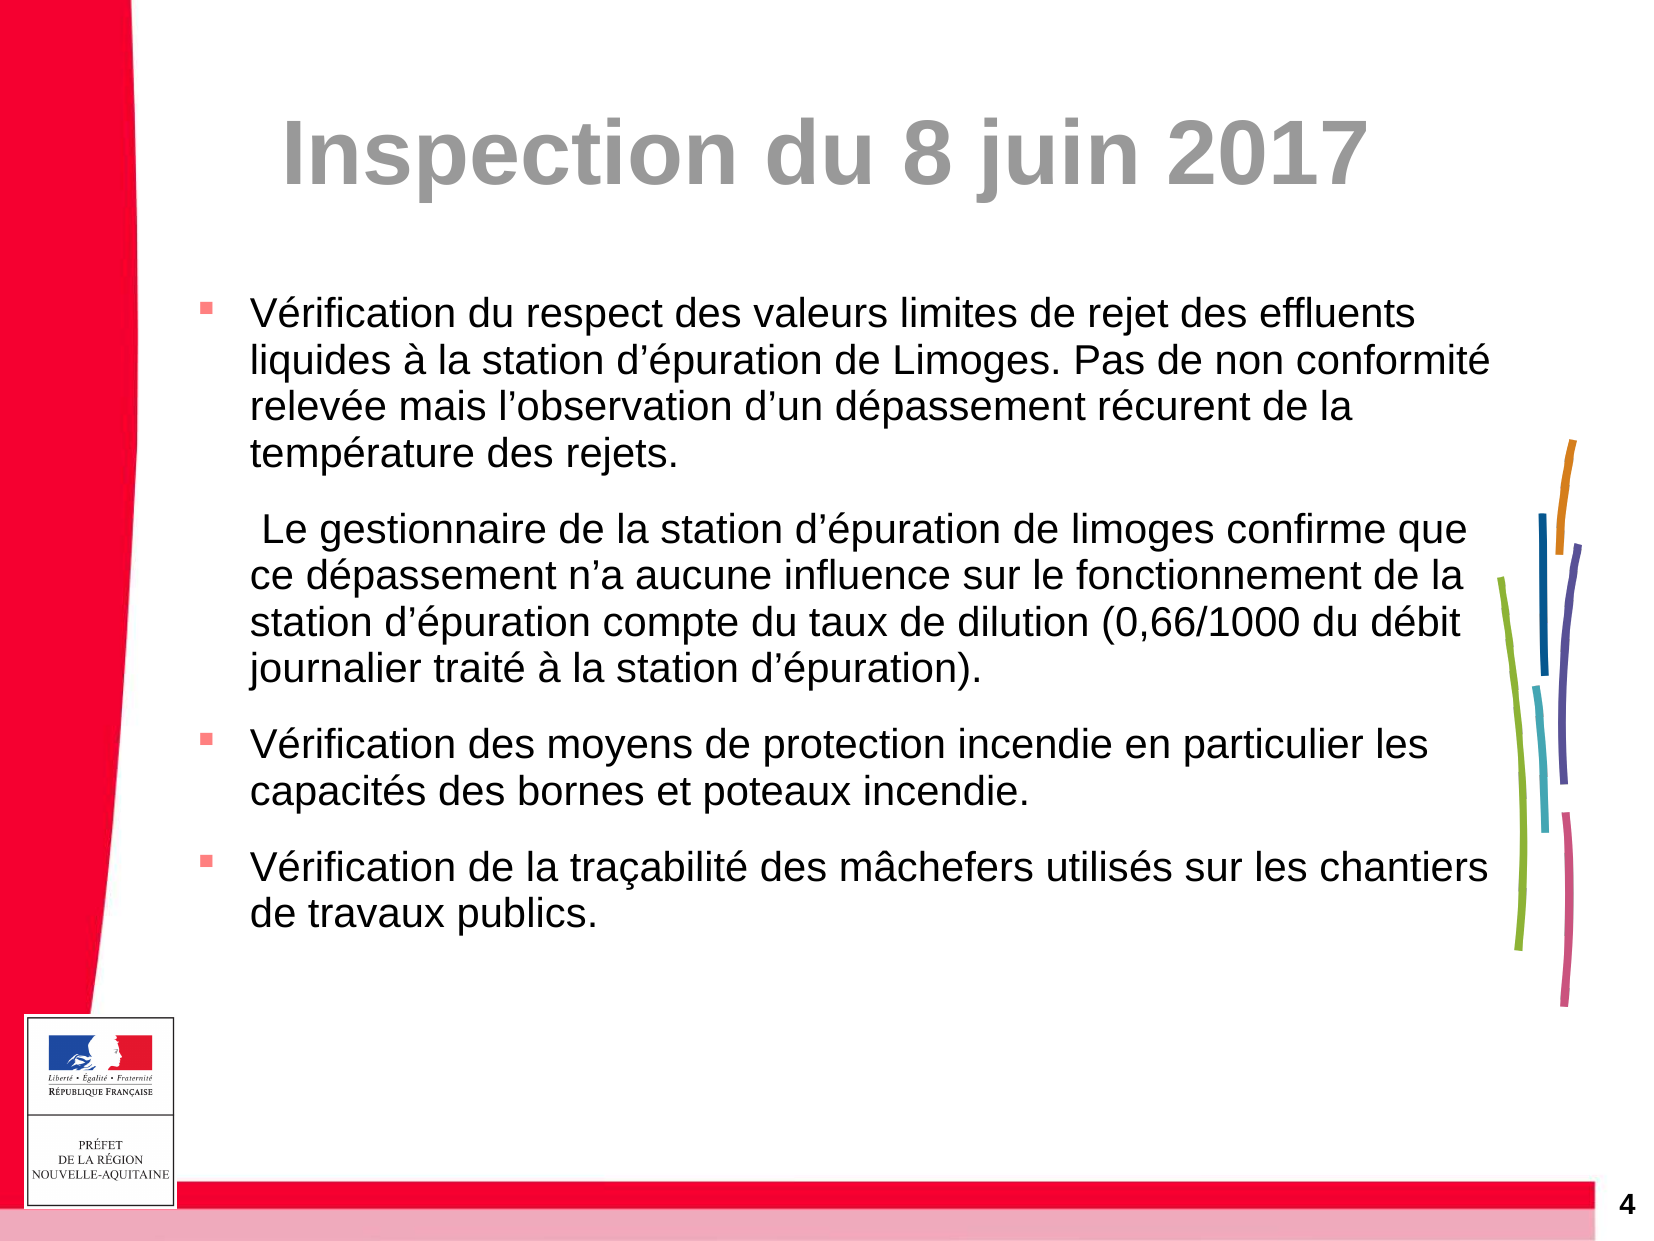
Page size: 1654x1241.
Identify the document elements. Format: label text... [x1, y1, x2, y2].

list Vérification du respect des valeurs limites de rejet des effluents liquides à la station d’épuration de Limoges. Pas de non conformité relevée mais l’observation d’un dépassement récurent de la température des rejets. Le gestionnaire de la station d’épuration de limoges confirme que ce dépassement n’a aucune influence sur le fonctionnement de la station d’épuration compte du taux de dilution (0,66/1000 du débit journalier traité à la station d’épuration). Vérification des moyens de protection incendie en particulier les capacités des bornes et poteaux incendie. Vérification de la traçabilité des mâchefers utilisés sur les chantiers de travaux publics. [179, 290, 1509, 1013]
picture [0, 0, 1654, 1241]
title Inspection du 8 juin 2017 [82, 49, 1571, 257]
